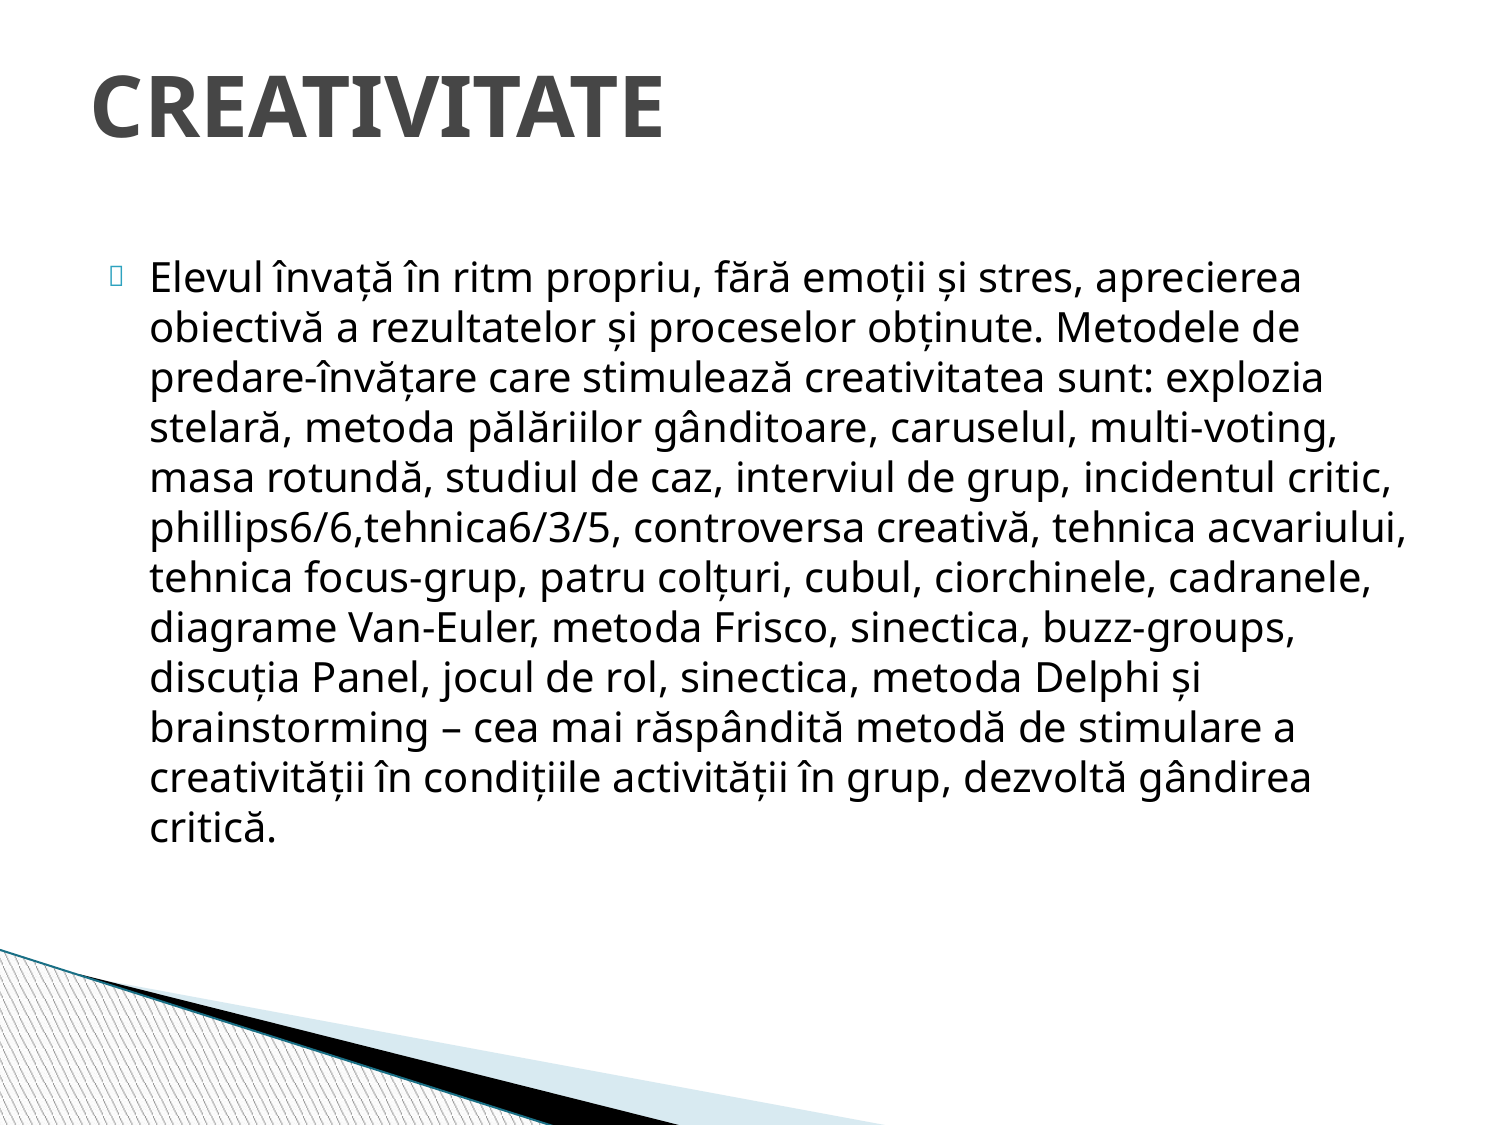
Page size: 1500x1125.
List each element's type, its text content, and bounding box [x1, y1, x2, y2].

list Elevul învață în ritm propriu, fără emoții și stres, aprecierea obiectivă a rezultatelor și proceselor obținute. Metodele de predare-învățare care stimulează creativitatea sunt: explozia stelară, metoda pălăriilor gânditoare, caruselul, multi-voting, masa rotundă, studiul de caz, interviul de grup, incidentul critic, phillips6/6,tehnica6/3/5, controversa creativă, tehnica acvariului, tehnica focus-grup, patru colțuri, cubul, ciorchinele, cadranele, diagrame Van-Euler, metoda Frisco, sinectica, buzz-groups, discuția Panel, jocul de rol, sinectica, metoda Delphi și brainstorming – cea mai răspândită metodă de stimulare a creativității în condițiile activității în grup, dezvoltă gândirea critică. [75, 243, 1425, 986]
title CREATIVITATE [75, 45, 1425, 233]
picture [0, 952, 543, 1125]
